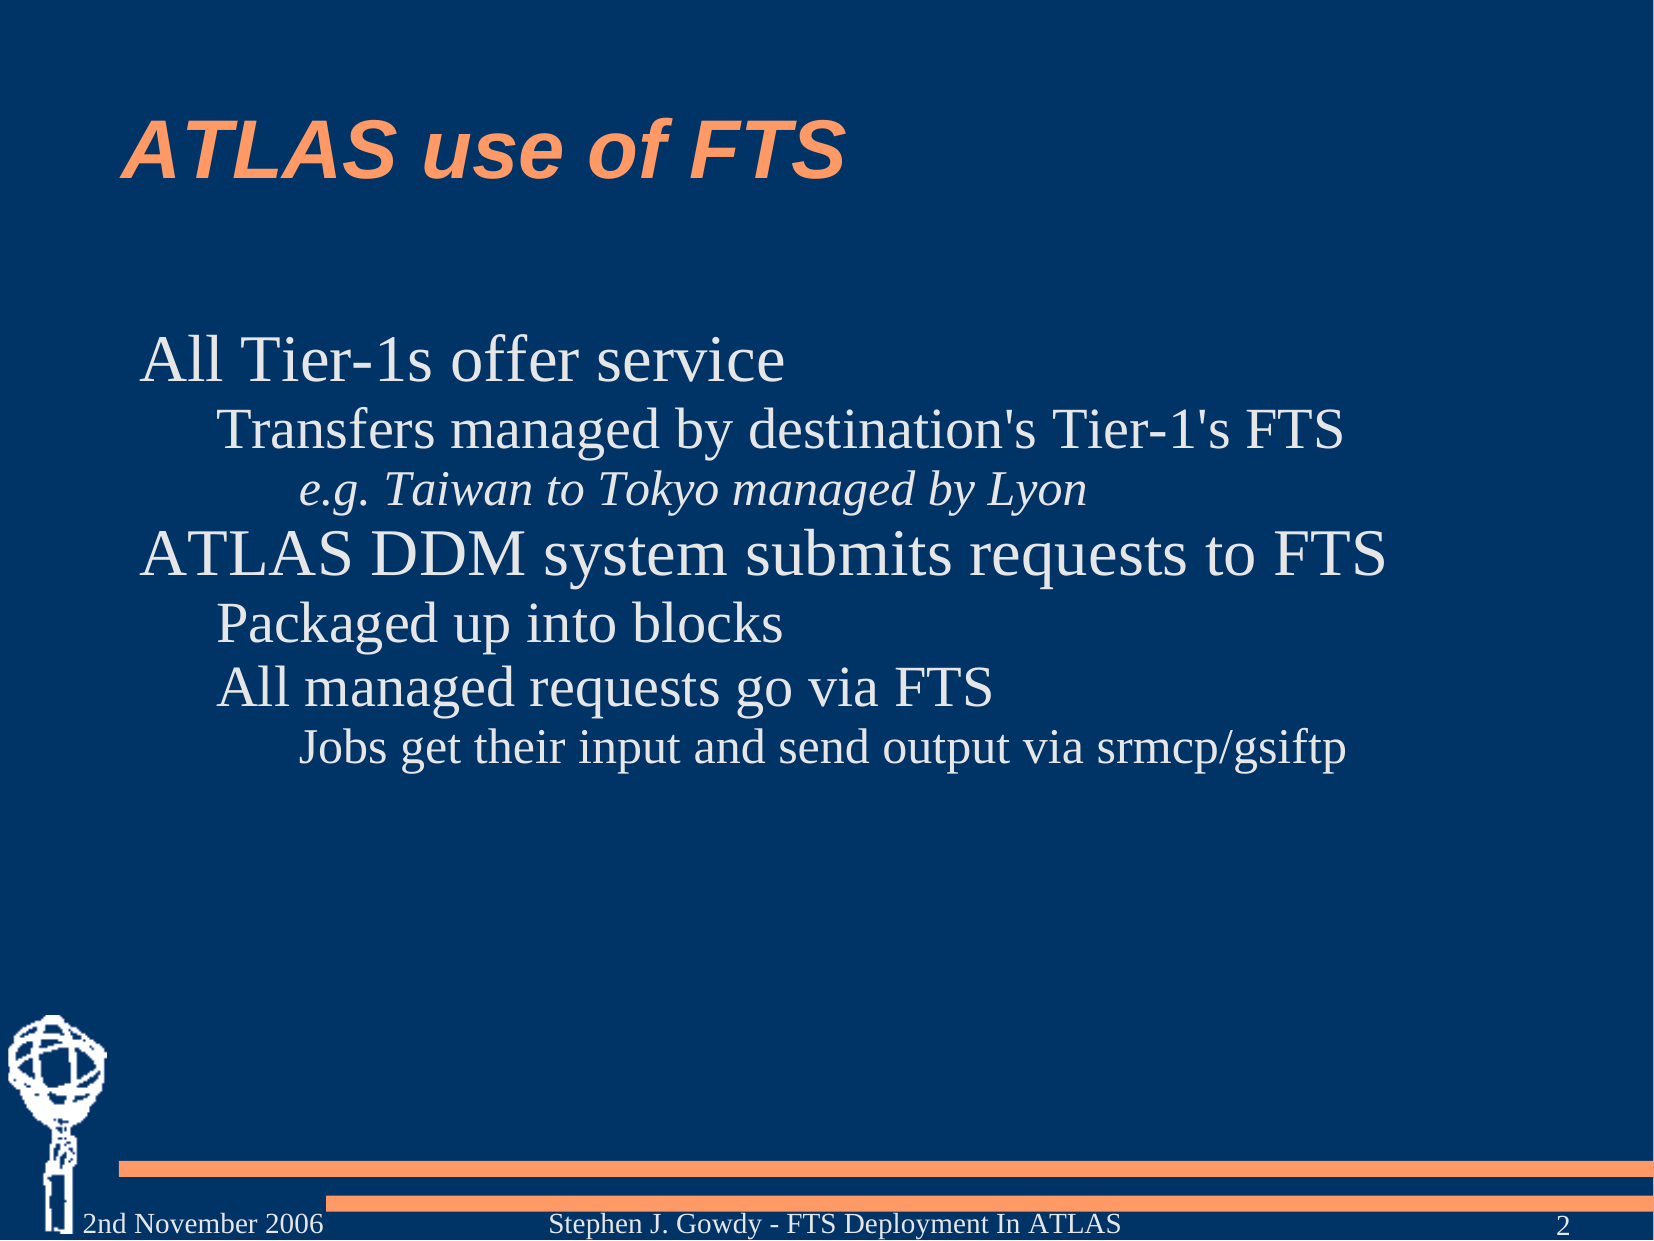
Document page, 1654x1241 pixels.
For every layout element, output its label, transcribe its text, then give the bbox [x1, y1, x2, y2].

list All Tier-1s offer service Transfers managed by destination's Tier-1's FTS e.g. Taiwan to Tokyo managed by Lyon ATLAS DDM system submits requests to FTS Packaged up into blocks All managed requests go via FTS Jobs get their input and send output via srmcp/gsiftp [121, 322, 1561, 1133]
title ATLAS use of FTS [121, 46, 1534, 254]
picture [8, 1015, 107, 1234]
